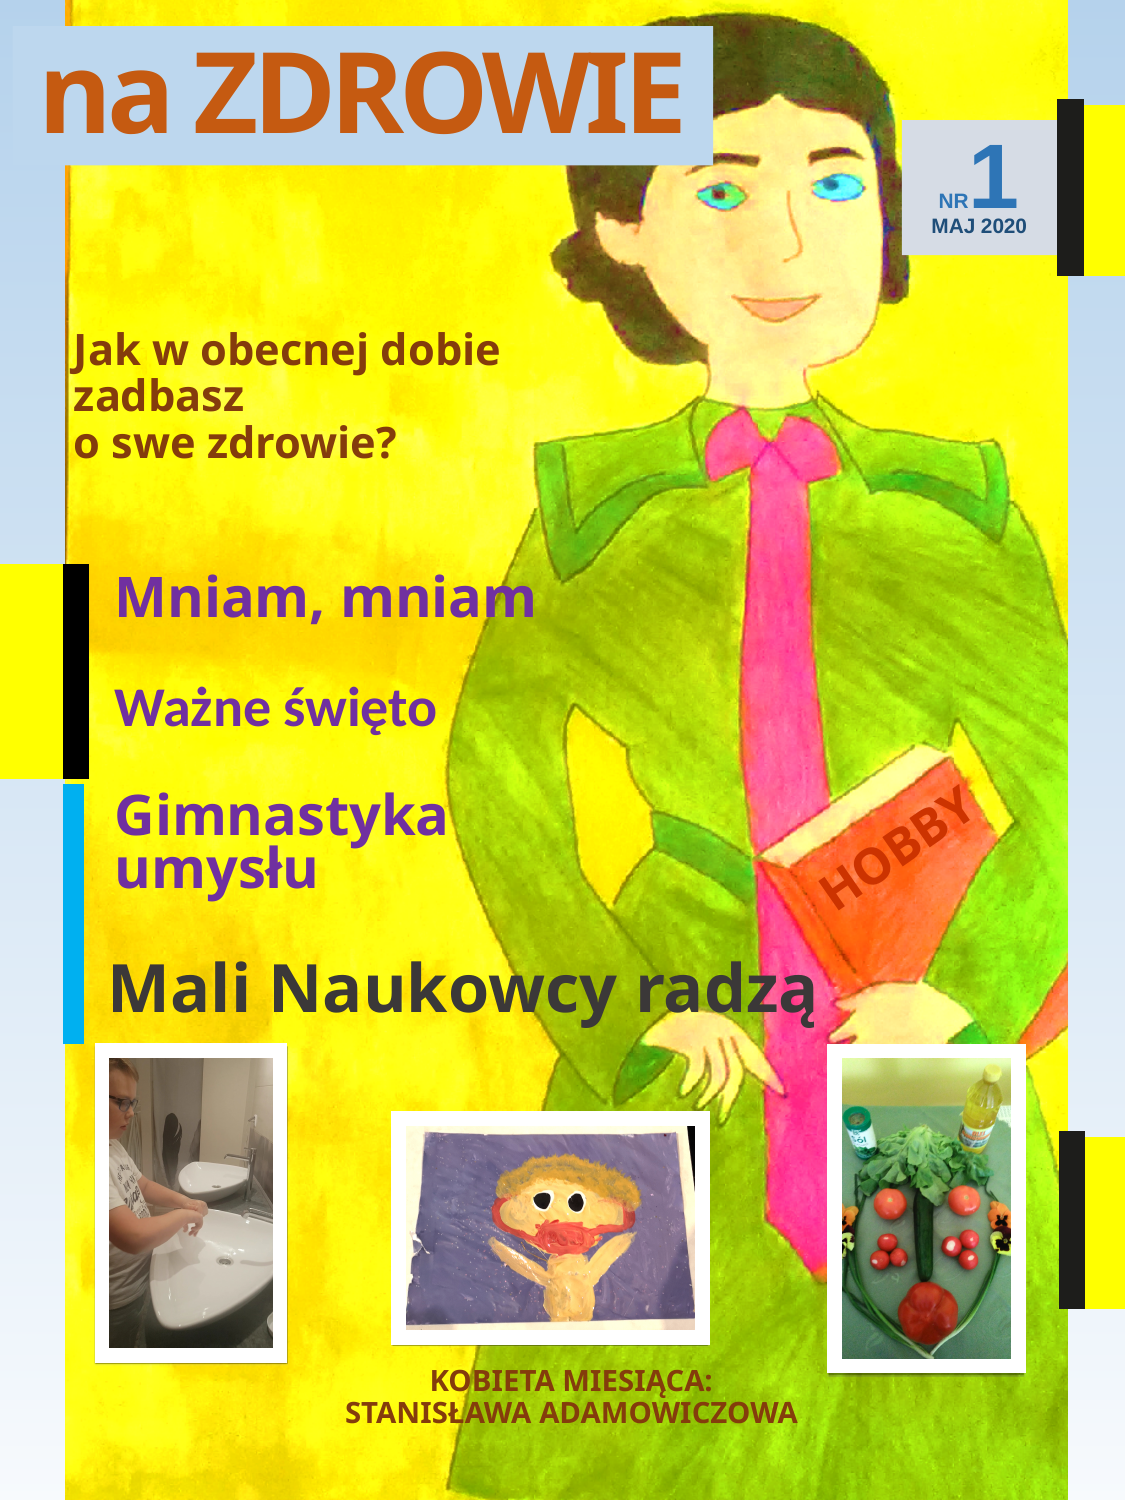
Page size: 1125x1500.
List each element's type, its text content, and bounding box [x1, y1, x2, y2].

text_box [0, 564, 89, 779]
picture [109, 1057, 273, 1349]
list Jak w obecnej dobie zadbasz o swe zdrowie? [58, 320, 1023, 477]
list NR1 MAJ 2020 [901, 120, 1057, 256]
text_box [63, 784, 84, 1044]
picture [841, 1058, 1011, 1359]
subtitle Mali Naukowcy radzą [92, 947, 948, 1058]
list KOBIETA MIESIĄCA: STANISŁAWA ADAMOWICZOWA [92, 1358, 1051, 1438]
picture [65, 0, 1068, 1500]
list Mniam, mniam Ważne święto Gimnastyka umysłu [67, 521, 563, 947]
text_box [1057, 99, 1125, 276]
title na ZDROWIE [12, 26, 714, 166]
picture [287, 1058, 827, 1358]
text_box [1059, 1131, 1125, 1309]
list HOBBY [733, 691, 1060, 1003]
